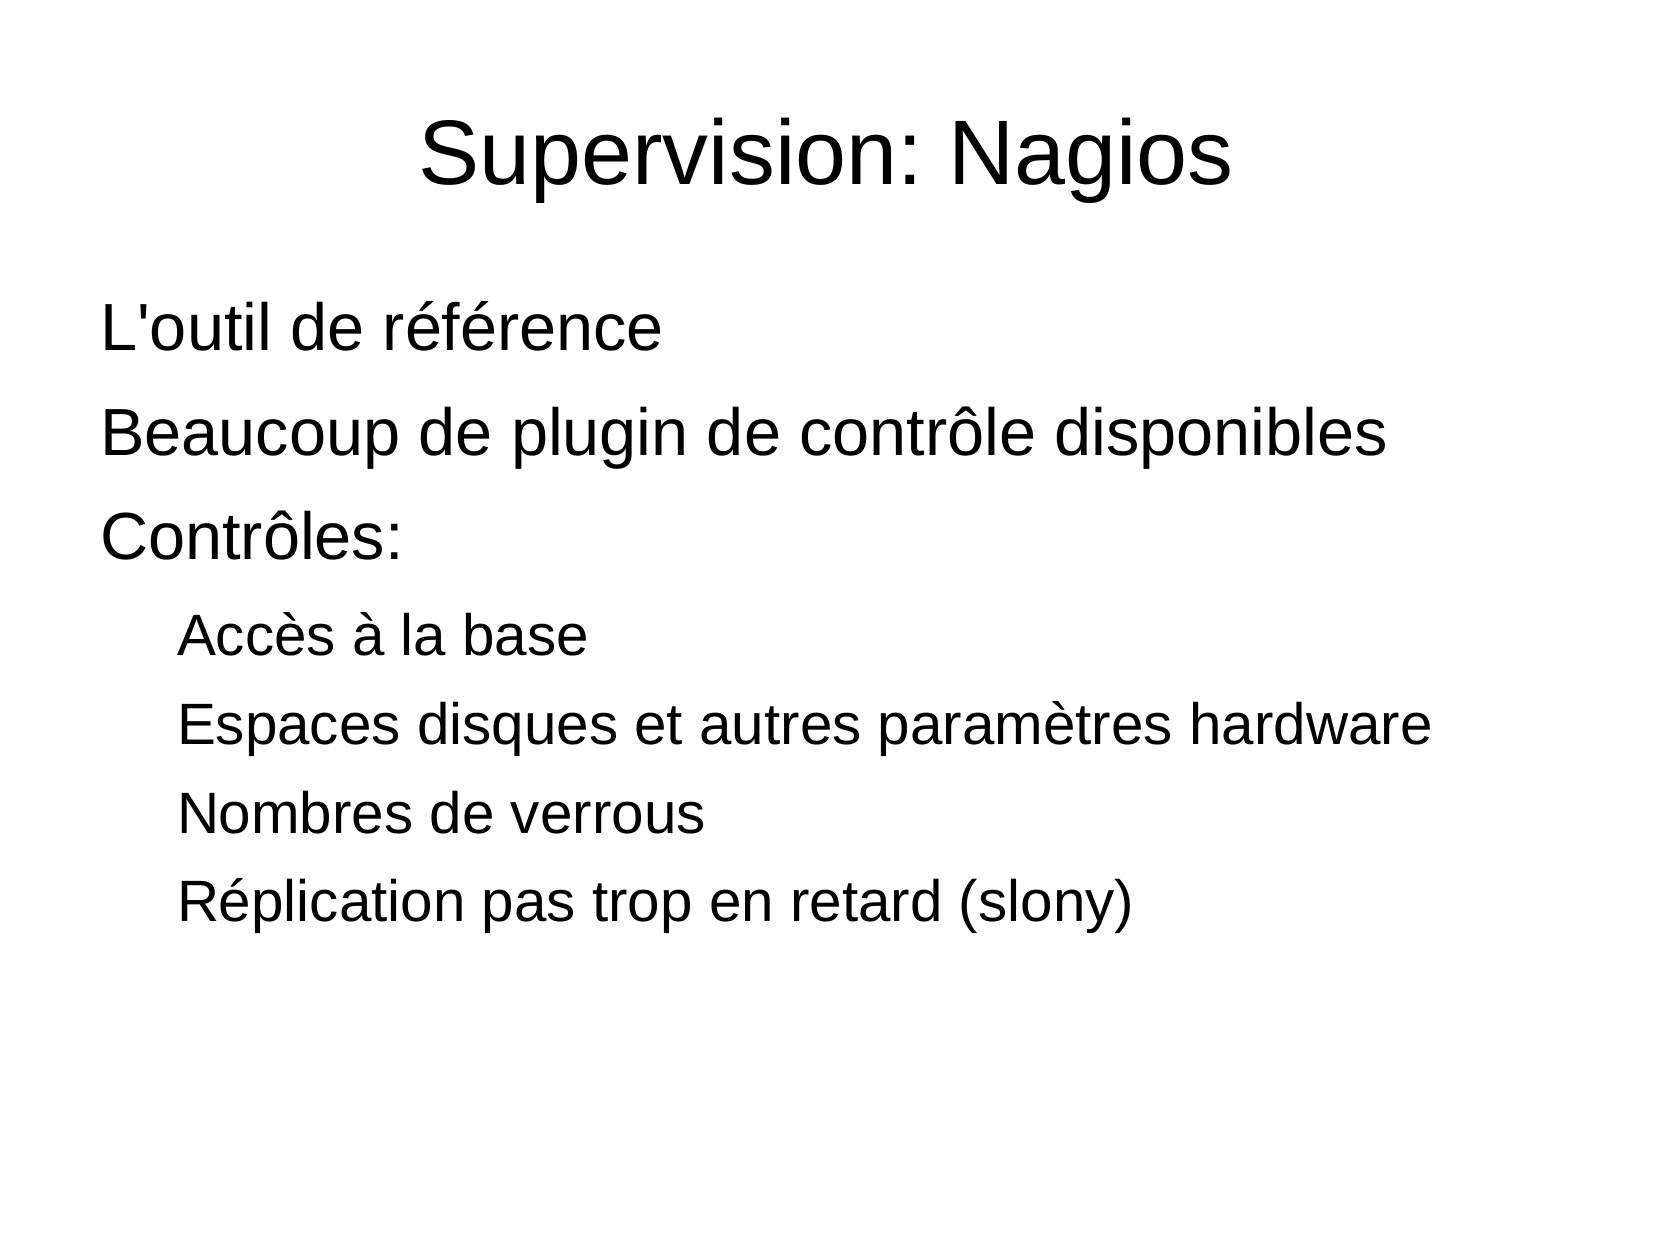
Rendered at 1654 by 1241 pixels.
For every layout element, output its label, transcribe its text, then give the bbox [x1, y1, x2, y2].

list L'outil de référence Beaucoup de plugin de contrôle disponibles Contrôles: Accès à la base Espaces disques et autres paramètres hardware Nombres de verrous Réplication pas trop en retard (slony) [82, 290, 1571, 1094]
title Supervision: Nagios [82, 56, 1571, 250]
